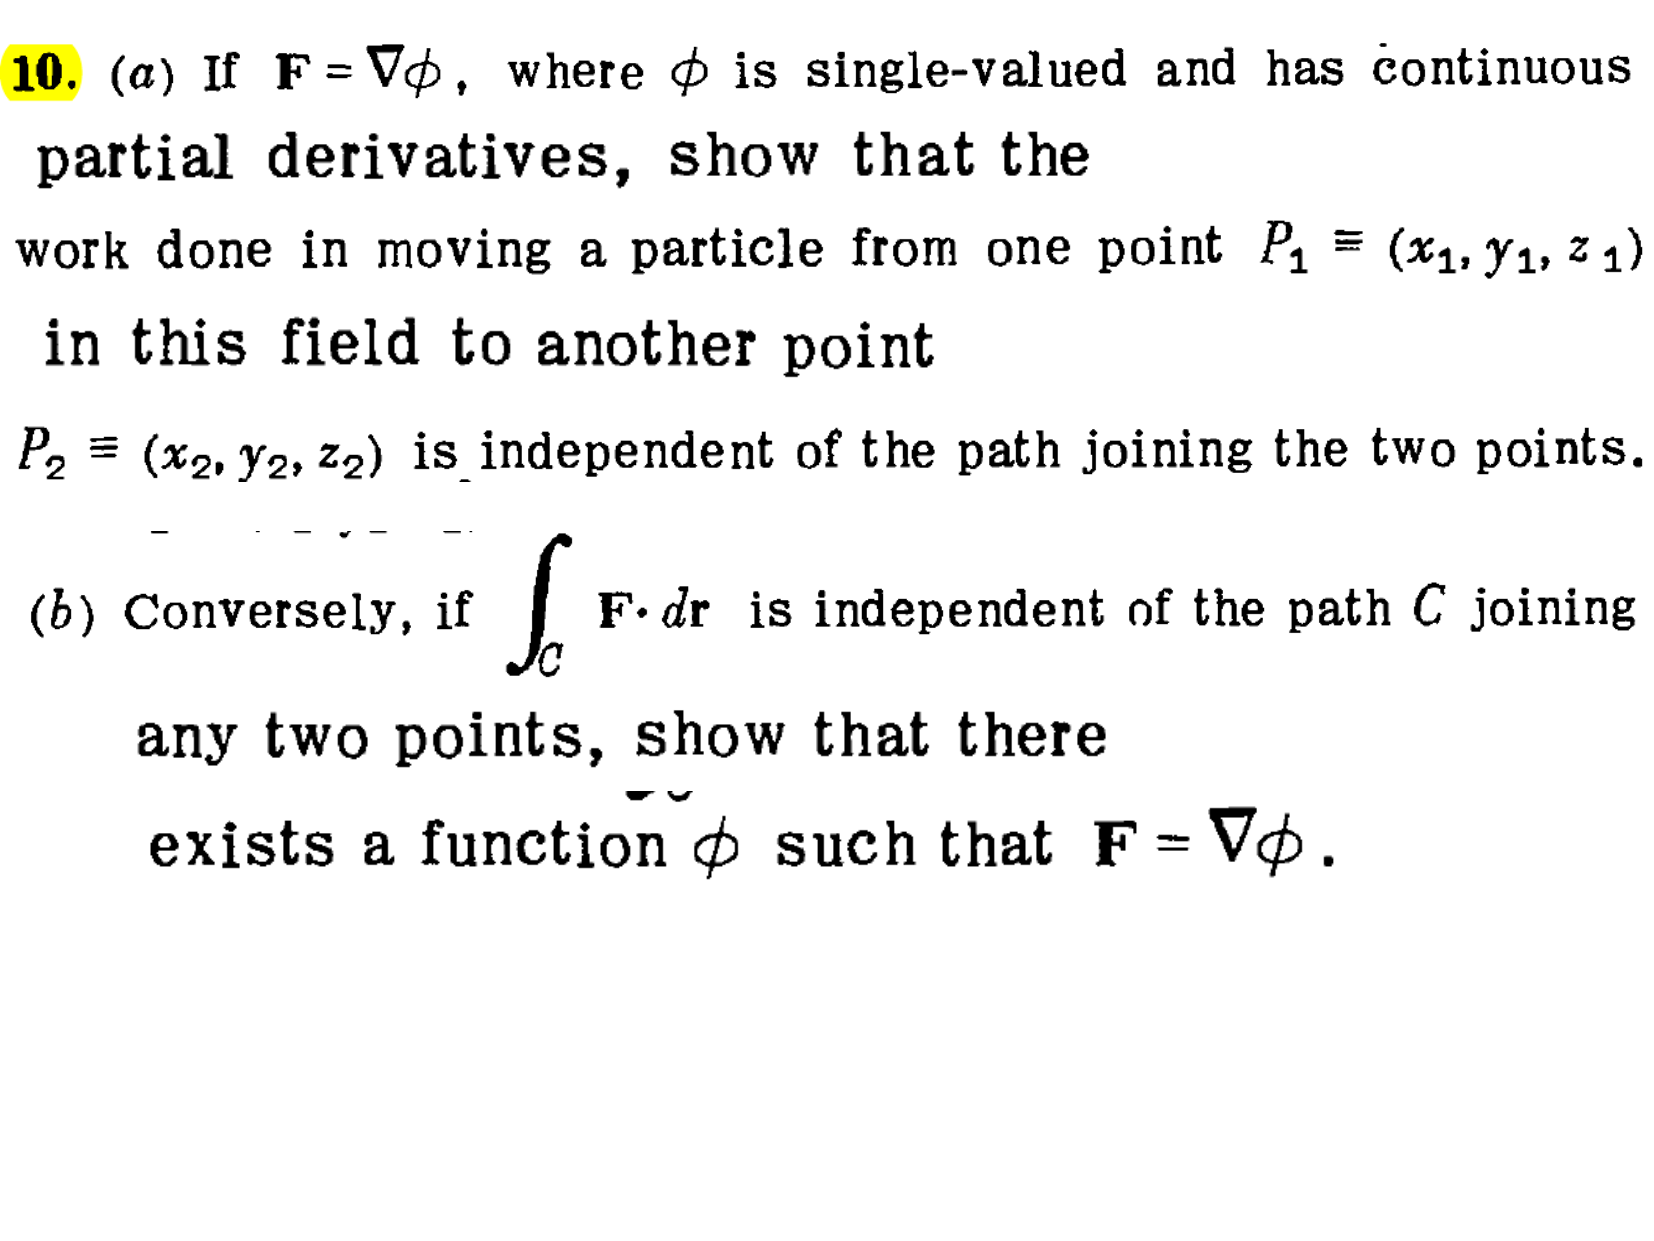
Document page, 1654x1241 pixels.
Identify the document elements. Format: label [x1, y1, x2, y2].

picture [29, 295, 945, 393]
picture [0, 22, 1654, 201]
picture [0, 531, 1654, 780]
picture [5, 410, 1654, 482]
picture [0, 209, 1654, 284]
picture [118, 791, 1357, 903]
